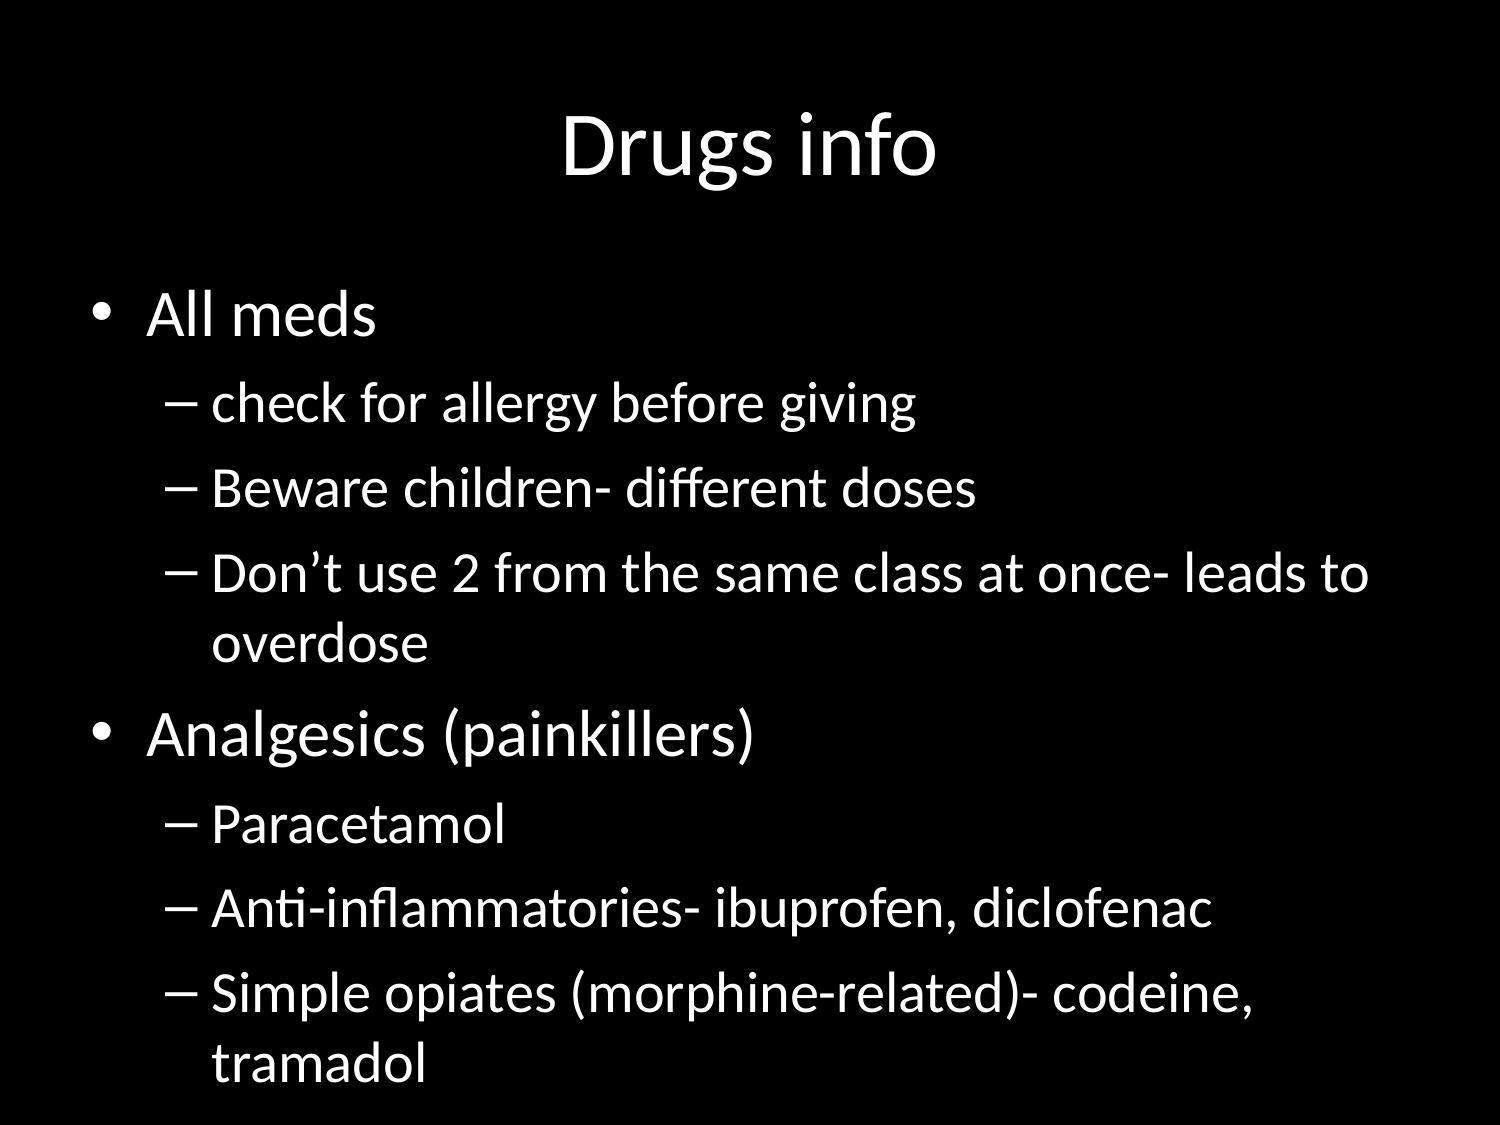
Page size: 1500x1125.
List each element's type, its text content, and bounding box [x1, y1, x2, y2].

list All meds check for allergy before giving Beware children- different doses Don’t use 2 from the same class at once- leads to overdose Analgesics (painkillers) Paracetamol Anti-inflammatories- ibuprofen, diclofenac Simple opiates (morphine-related)- codeine, tramadol [75, 262, 1425, 1005]
title Drugs info [75, 45, 1425, 233]
